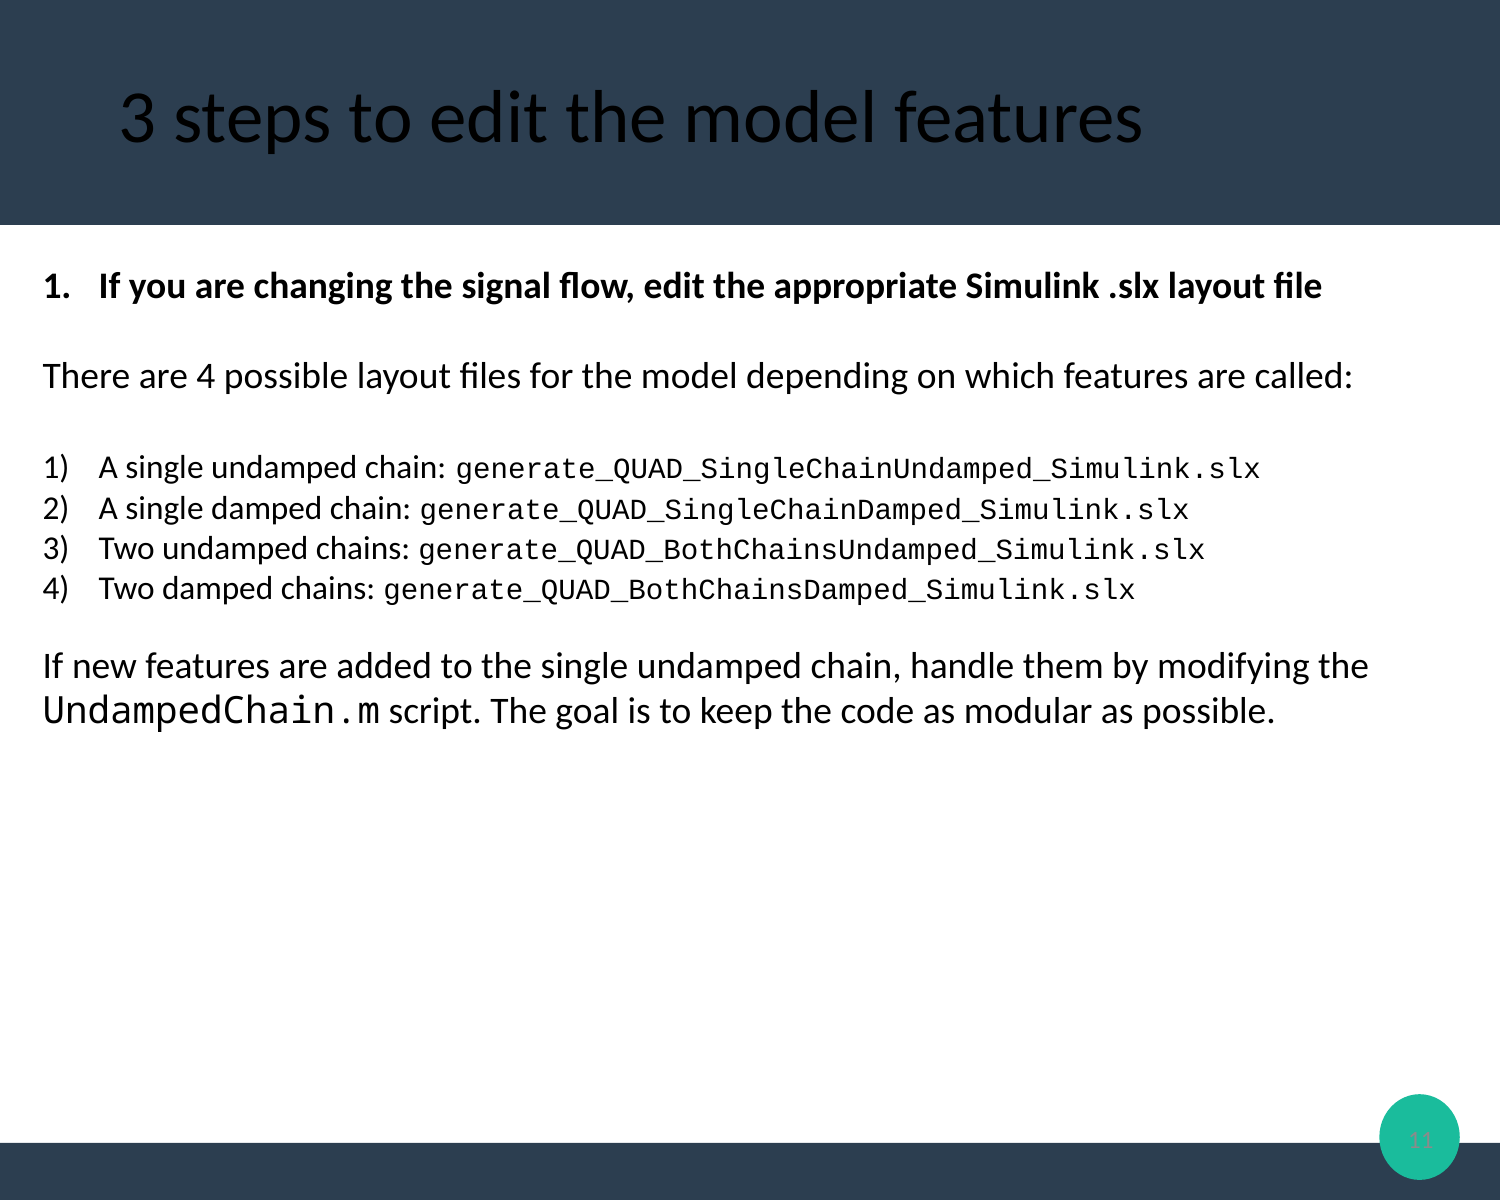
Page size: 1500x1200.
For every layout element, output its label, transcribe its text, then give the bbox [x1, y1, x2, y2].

slide_number <number> [1098, 1106, 1449, 1171]
title 3 steps to edit the model features [118, 47, 1500, 201]
text_box If you are changing the signal flow, edit the appropriate Simulink .slx layout file There are 4 possible layout files for the model depending on which features are called: A single undamped chain: generate_QUAD_SingleChainUndamped_Simulink.slx A single damped chain: generate_QUAD_SingleChainDamped_Simulink.slx Two undamped chains: generate_QUAD_BothChainsUndamped_Simulink.slx Two damped chains: generate_QUAD_BothChainsDamped_Simulink.slx If new features are added to the single undamped chain, handle them by modifying the UndampedChain.m script. The goal is to keep the code as modular as possible. 1b. If you are adding new filters that might be imported from the sites then you must also add these to the import list in the appropriate .mdl file, in addition to the layout file. These are separate from the layout because the user might supply their own filter designs. Import files currently exist only for top mass damping. Make new files as needed. main chain damping filters for import: M0LiveDampingFilters.mdl reaction chain damping filters for import: R0LiveDampingFilters.mdl Oplev damping filters for import: L2OplevLiveDampingFilters.mdl 2. If new filters or variables are added to the layout .slx file, they must be passed to the layout by generate_QUAD_Model_Production.m [27, 253, 1463, 1200]
